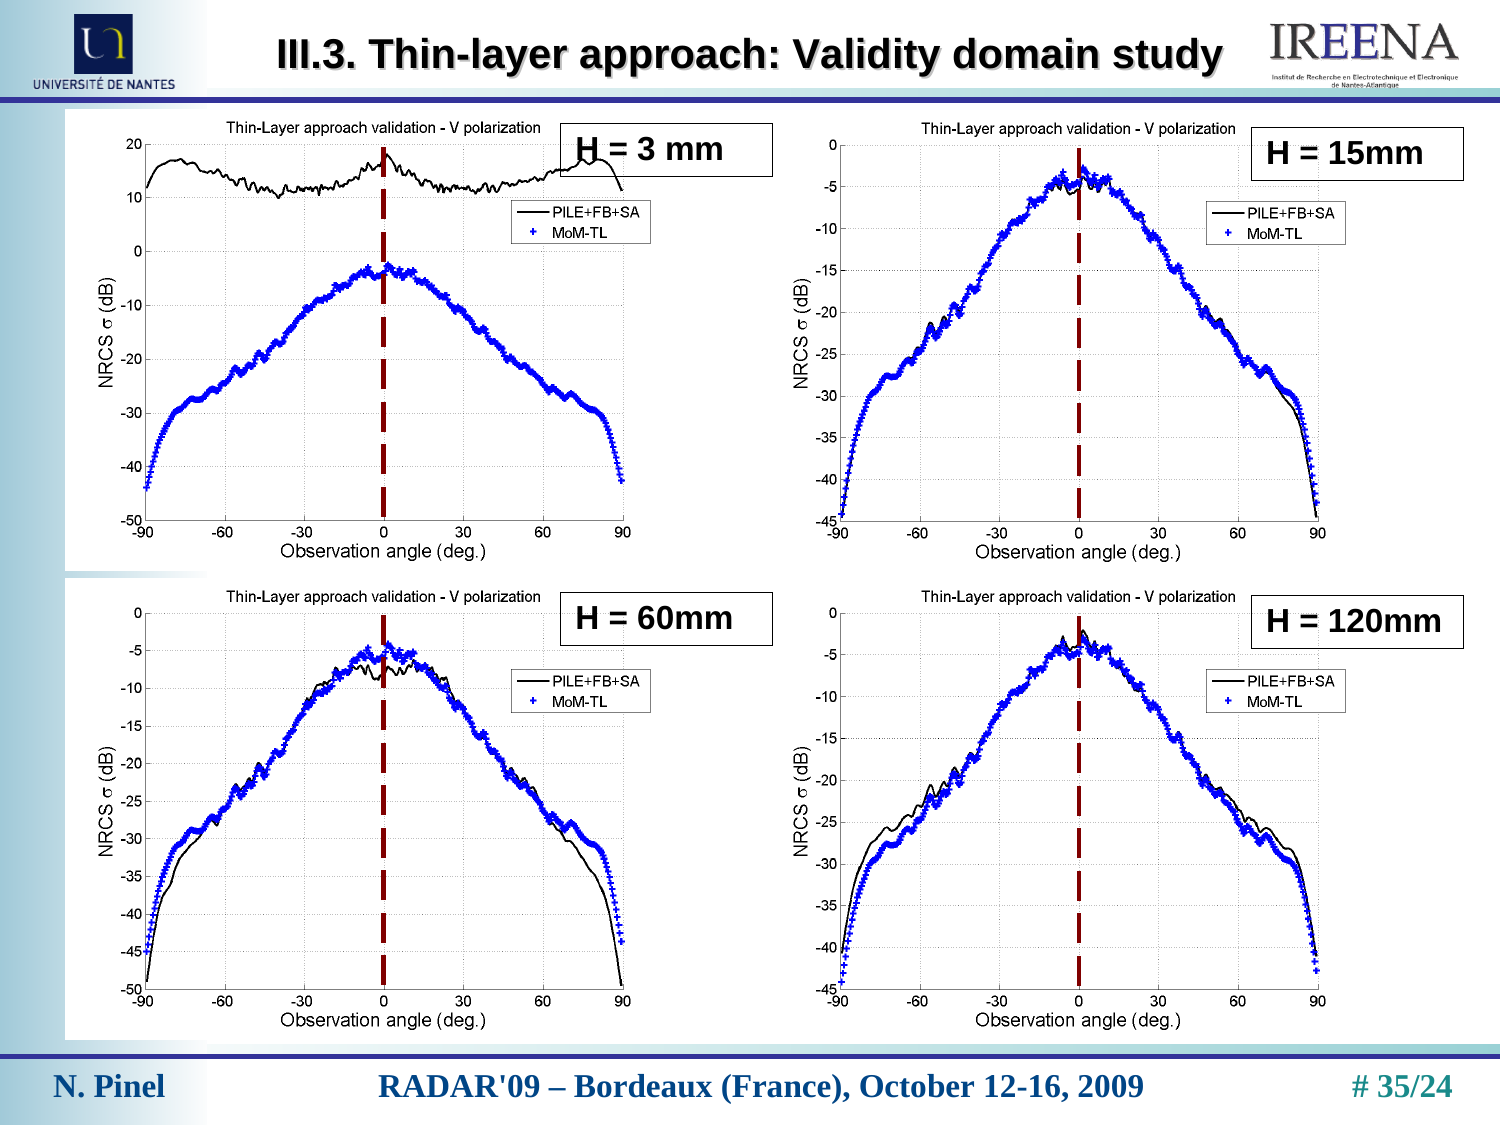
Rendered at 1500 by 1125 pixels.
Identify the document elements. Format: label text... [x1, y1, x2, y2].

text_box H = 15mm [1251, 127, 1464, 181]
picture [760, 110, 1376, 572]
picture [29, 14, 178, 95]
picture [1426, 23, 1459, 89]
title III.3. Thin-layer approach: Validity domain study [75, 23, 1426, 103]
picture [65, 578, 681, 1040]
text_box H = 120mm [1251, 595, 1464, 649]
text_box H = 60mm [560, 592, 773, 646]
picture [65, 109, 681, 571]
picture [760, 578, 1376, 1040]
text_box H = 3 mm [560, 123, 773, 177]
